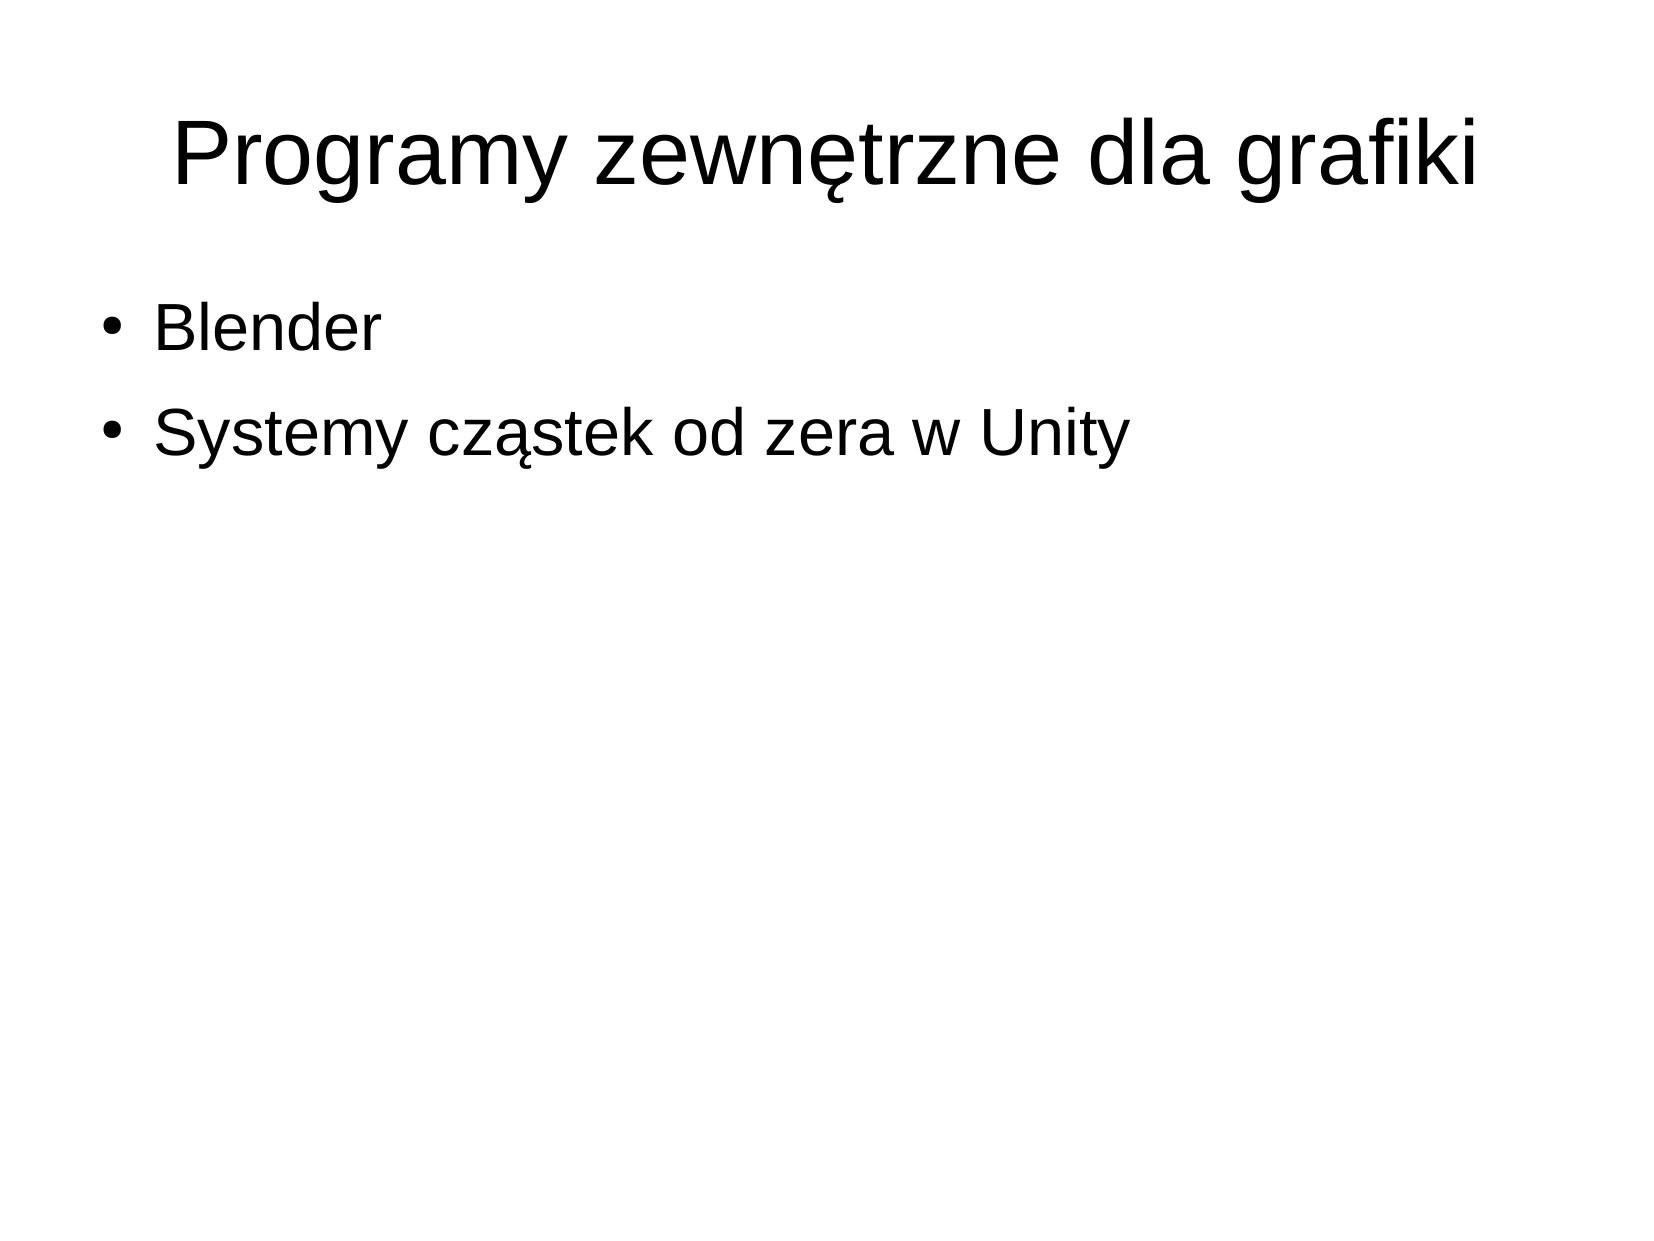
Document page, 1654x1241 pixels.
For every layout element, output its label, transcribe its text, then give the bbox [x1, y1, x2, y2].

list Blender Systemy cząstek od zera w Unity [82, 290, 1571, 1010]
title Programy zewnętrzne dla grafiki [82, 49, 1571, 257]
